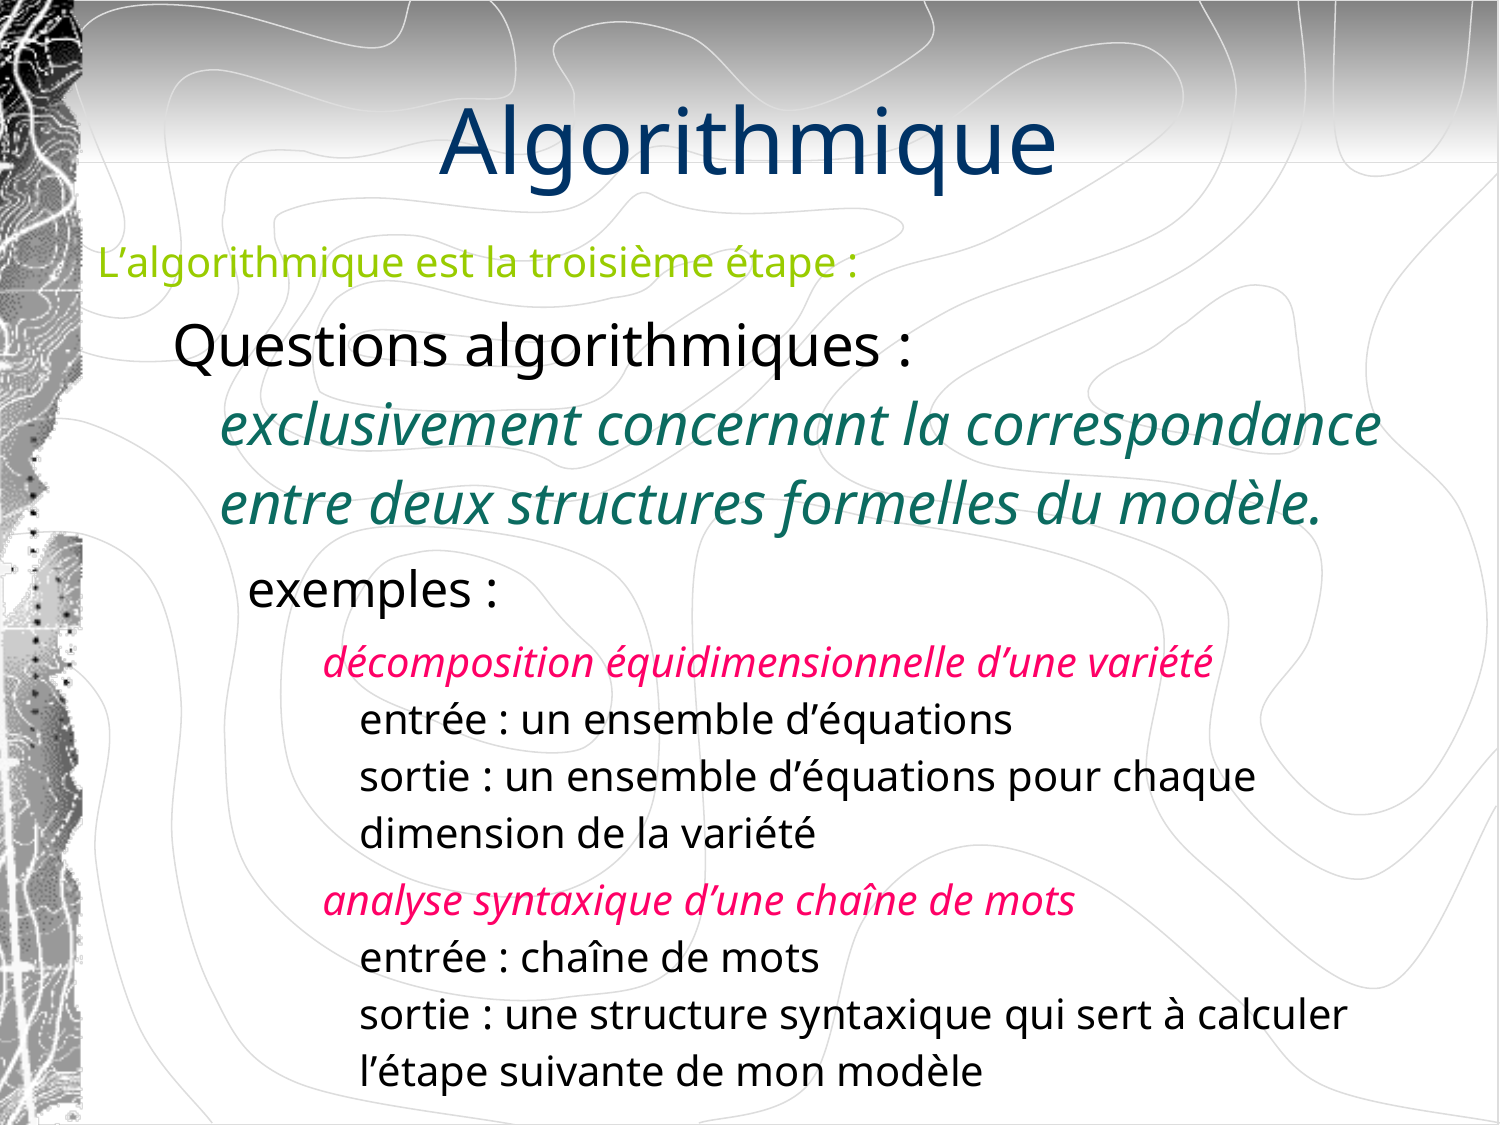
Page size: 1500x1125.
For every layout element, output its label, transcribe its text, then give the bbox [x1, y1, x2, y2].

list L’algorithmique est la troisième étape : Questions algorithmiques : exclusivement concernant la correspondance entre deux structures formelles du modèle. exemples : décomposition équidimensionnelle d’une variété entrée : un ensemble d’équations sortie : un ensemble d’équations pour chaque dimension de la variété analyse syntaxique d’une chaîne de mots entrée : chaîne de mots sortie : une structure syntaxique qui sert à calculer l’étape suivante de mon modèle [82, 224, 1433, 1050]
title Algorithmique [75, 45, 1426, 233]
